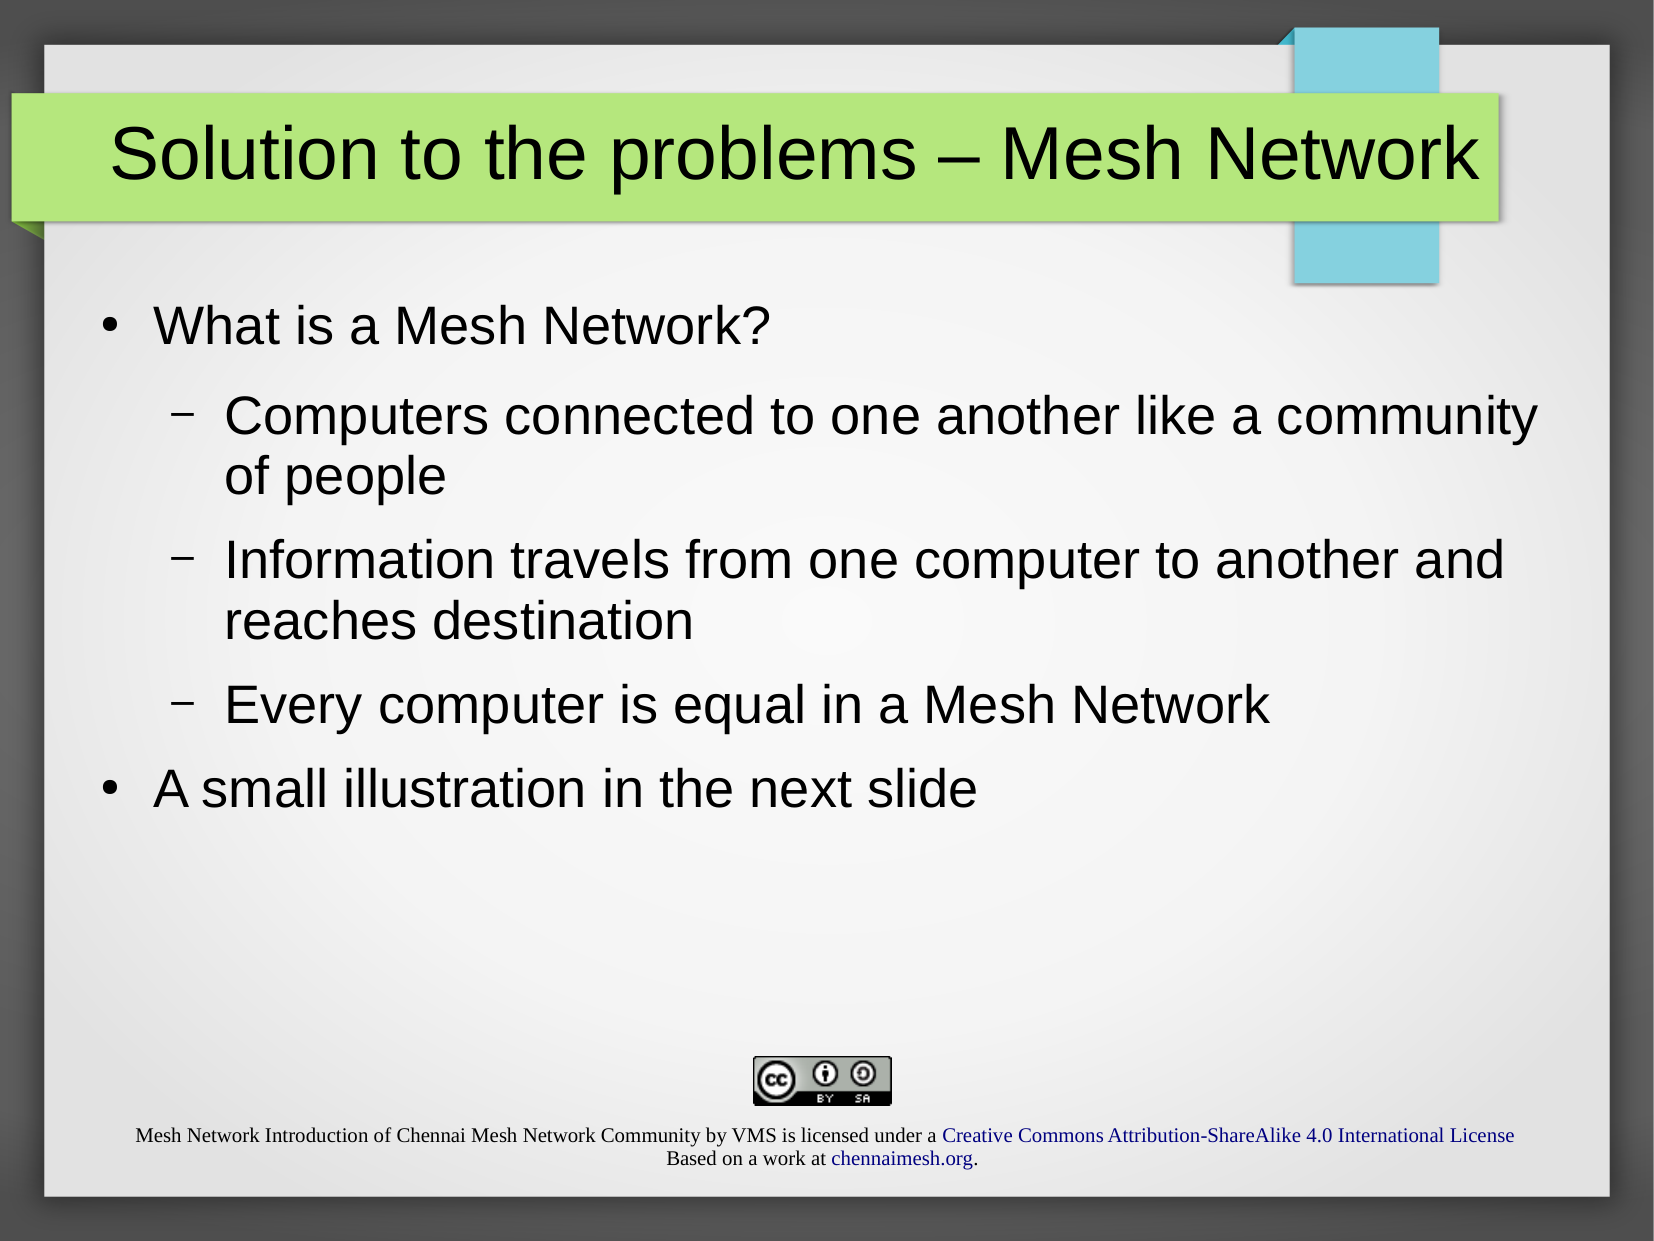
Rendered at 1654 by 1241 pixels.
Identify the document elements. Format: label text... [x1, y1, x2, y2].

picture [0, 0, 1654, 1241]
title Solution to the problems – Mesh Network [82, 94, 1535, 213]
list What is a Mesh Network? Computers connected to one another like a community of people Information travels from one computer to another and reaches destination Every computer is equal in a Mesh Network A small illustration in the next slide [82, 295, 1571, 1015]
